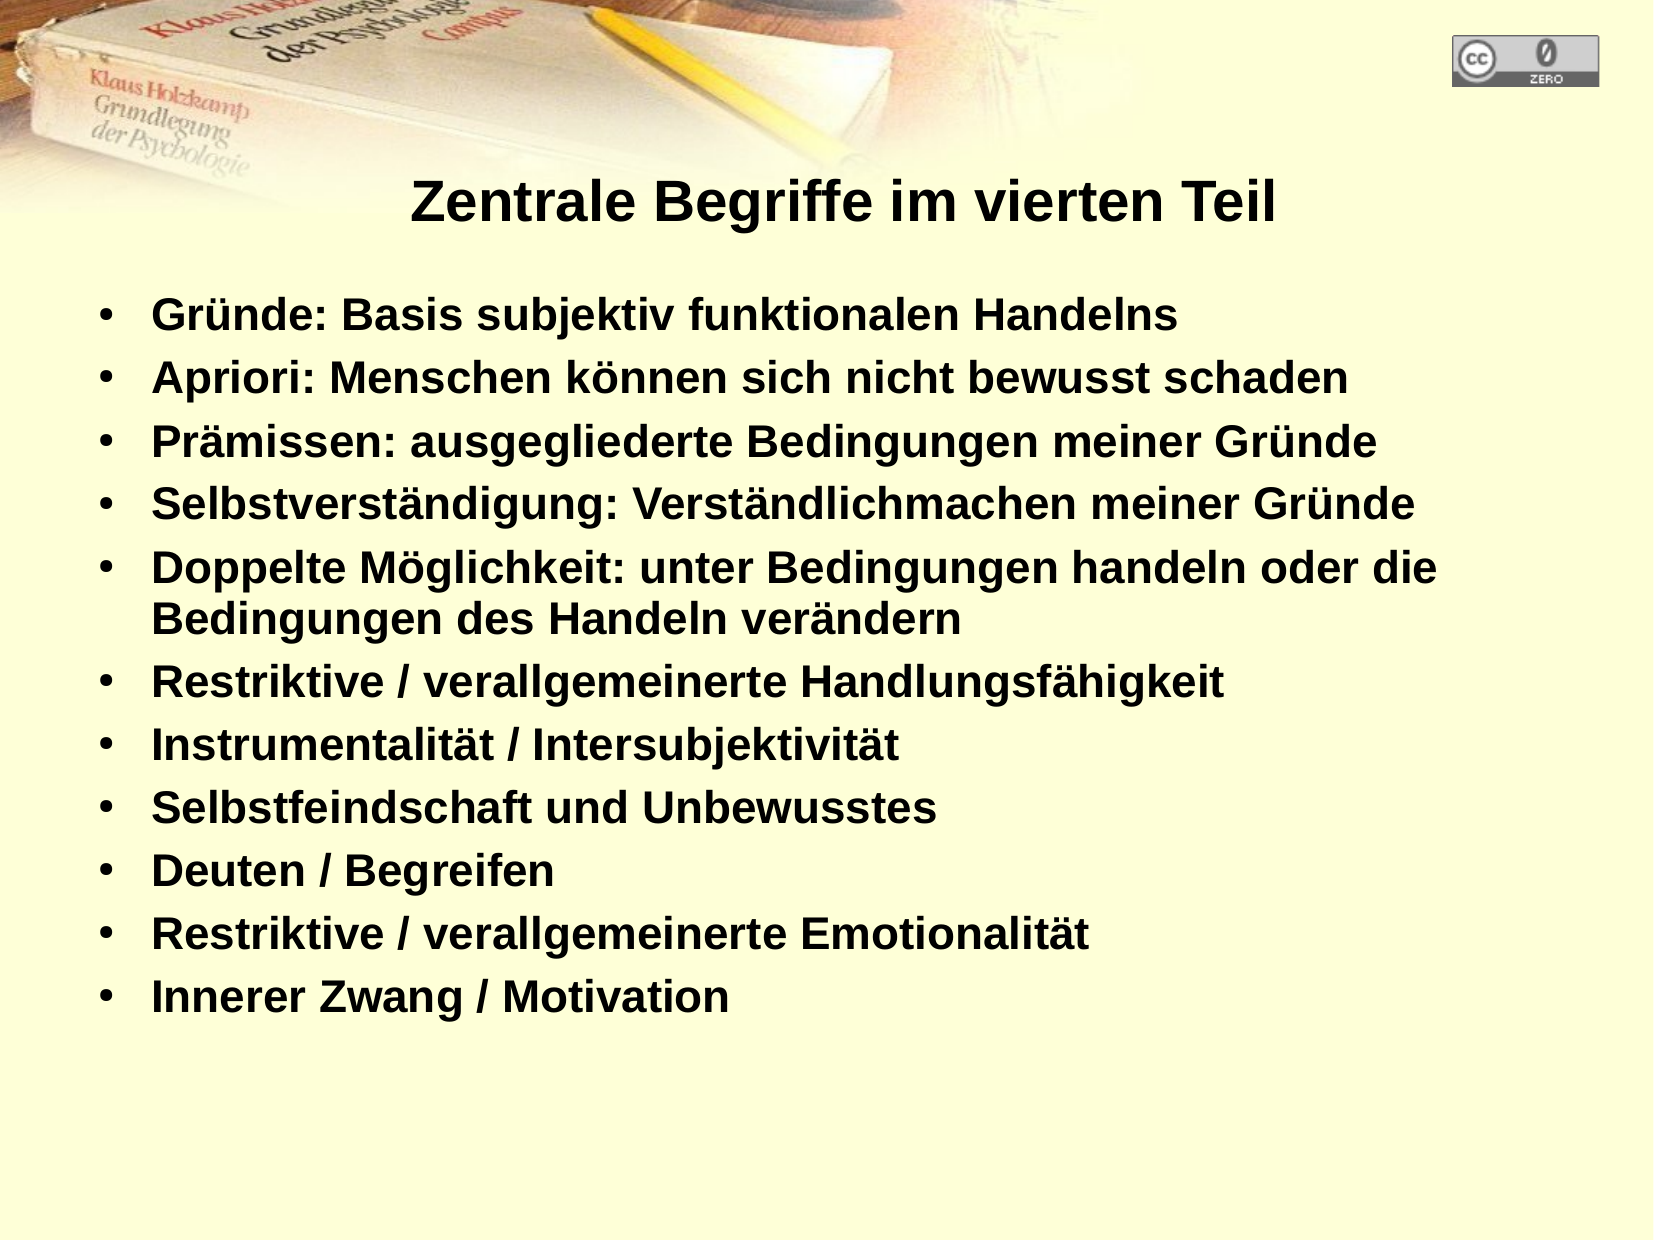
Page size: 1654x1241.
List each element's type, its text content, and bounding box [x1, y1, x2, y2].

list Gründe: Basis subjektiv funktionalen Handelns Apriori: Menschen können sich nicht bewusst schaden Prämissen: ausgegliederte Bedingungen meiner Gründe Selbstverständigung: Verständlichmachen meiner Gründe Doppelte Möglichkeit: unter Bedingungen handeln oder die Bedingungen des Handeln verändern Restriktive / verallgemeinerte Handlungsfähigkeit Instrumentalität / Intersubjektivität Selbstfeindschaft und Unbewusstes Deuten / Begreifen Restriktive / verallgemeinerte Emotionalität Innerer Zwang / Motivation [80, 289, 1607, 1182]
picture [1452, 35, 1600, 87]
picture [0, 0, 1156, 213]
title Zentrale Begriffe im vierten Teil [82, 124, 1607, 278]
